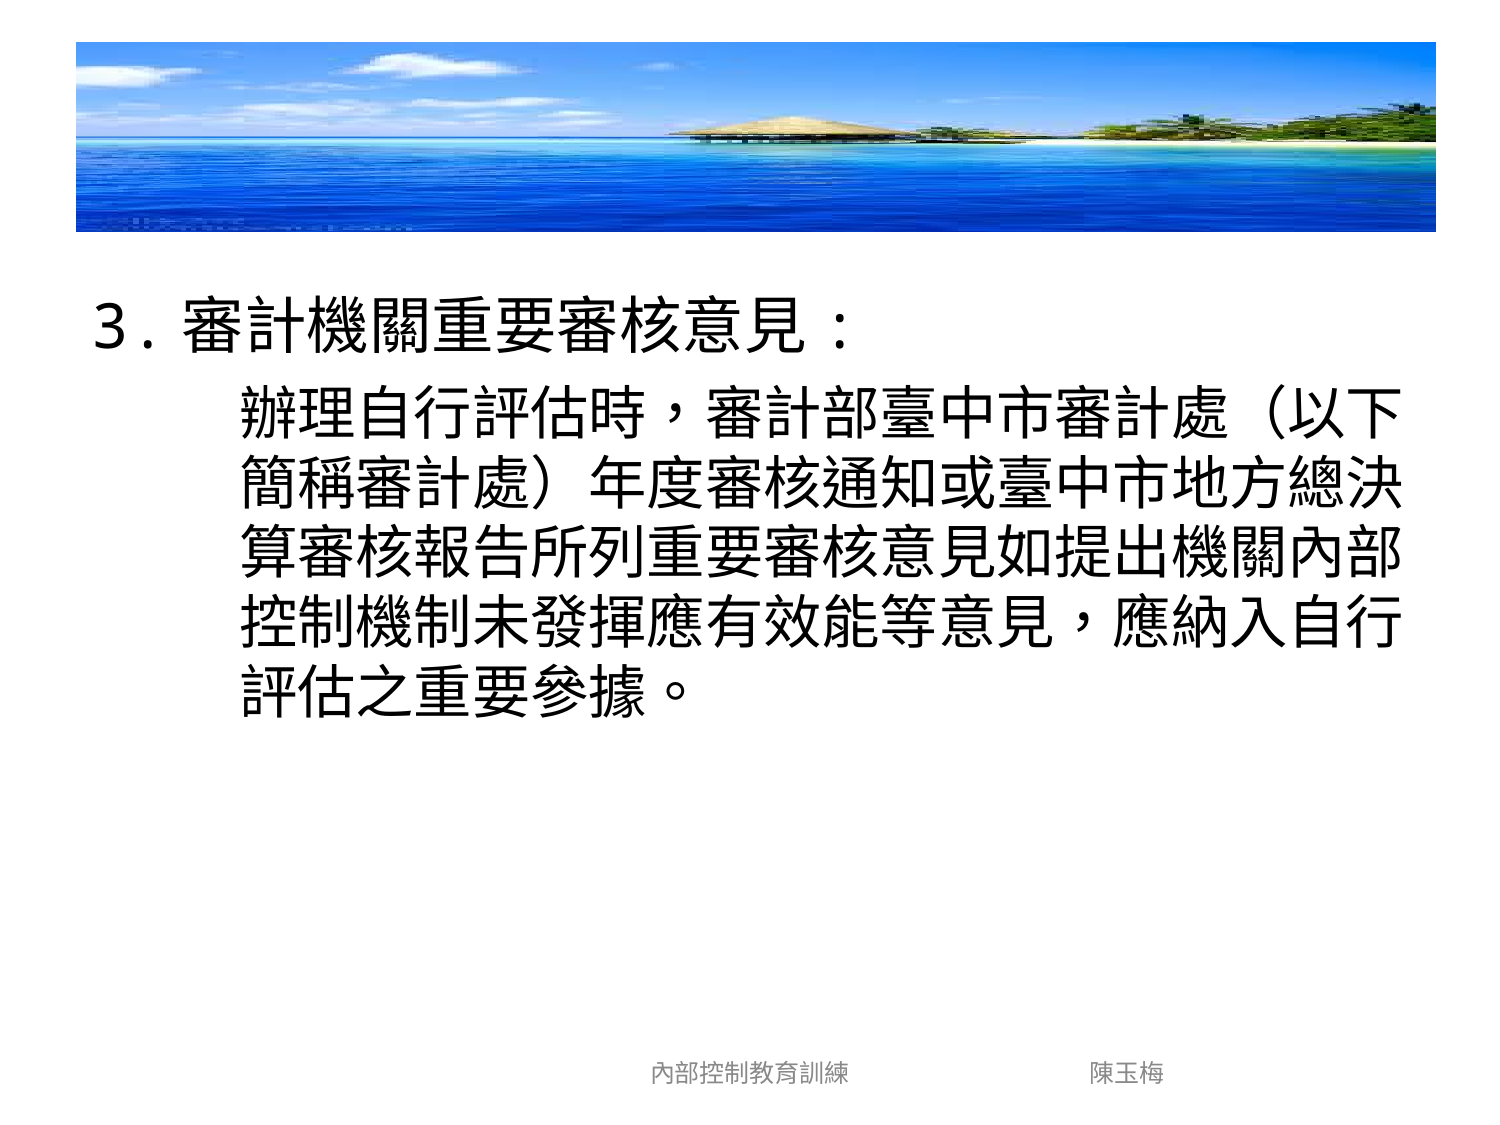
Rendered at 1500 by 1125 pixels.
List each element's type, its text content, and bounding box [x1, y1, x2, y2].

list 3.審計機關重要審核意見: 辦理自行評估時，審計部臺中市審計處（以下簡稱審計處）年度審核通知或臺中市地方總決算審核報告所列重要審核意見如提出機關內部控制機制未發揮應有效能等意見，應納入自行評估之重要參據。 [76, 278, 1436, 1000]
text_box 陳玉梅 [1074, 1042, 1426, 1103]
text_box 內部控制教育訓練 [512, 1042, 988, 1103]
